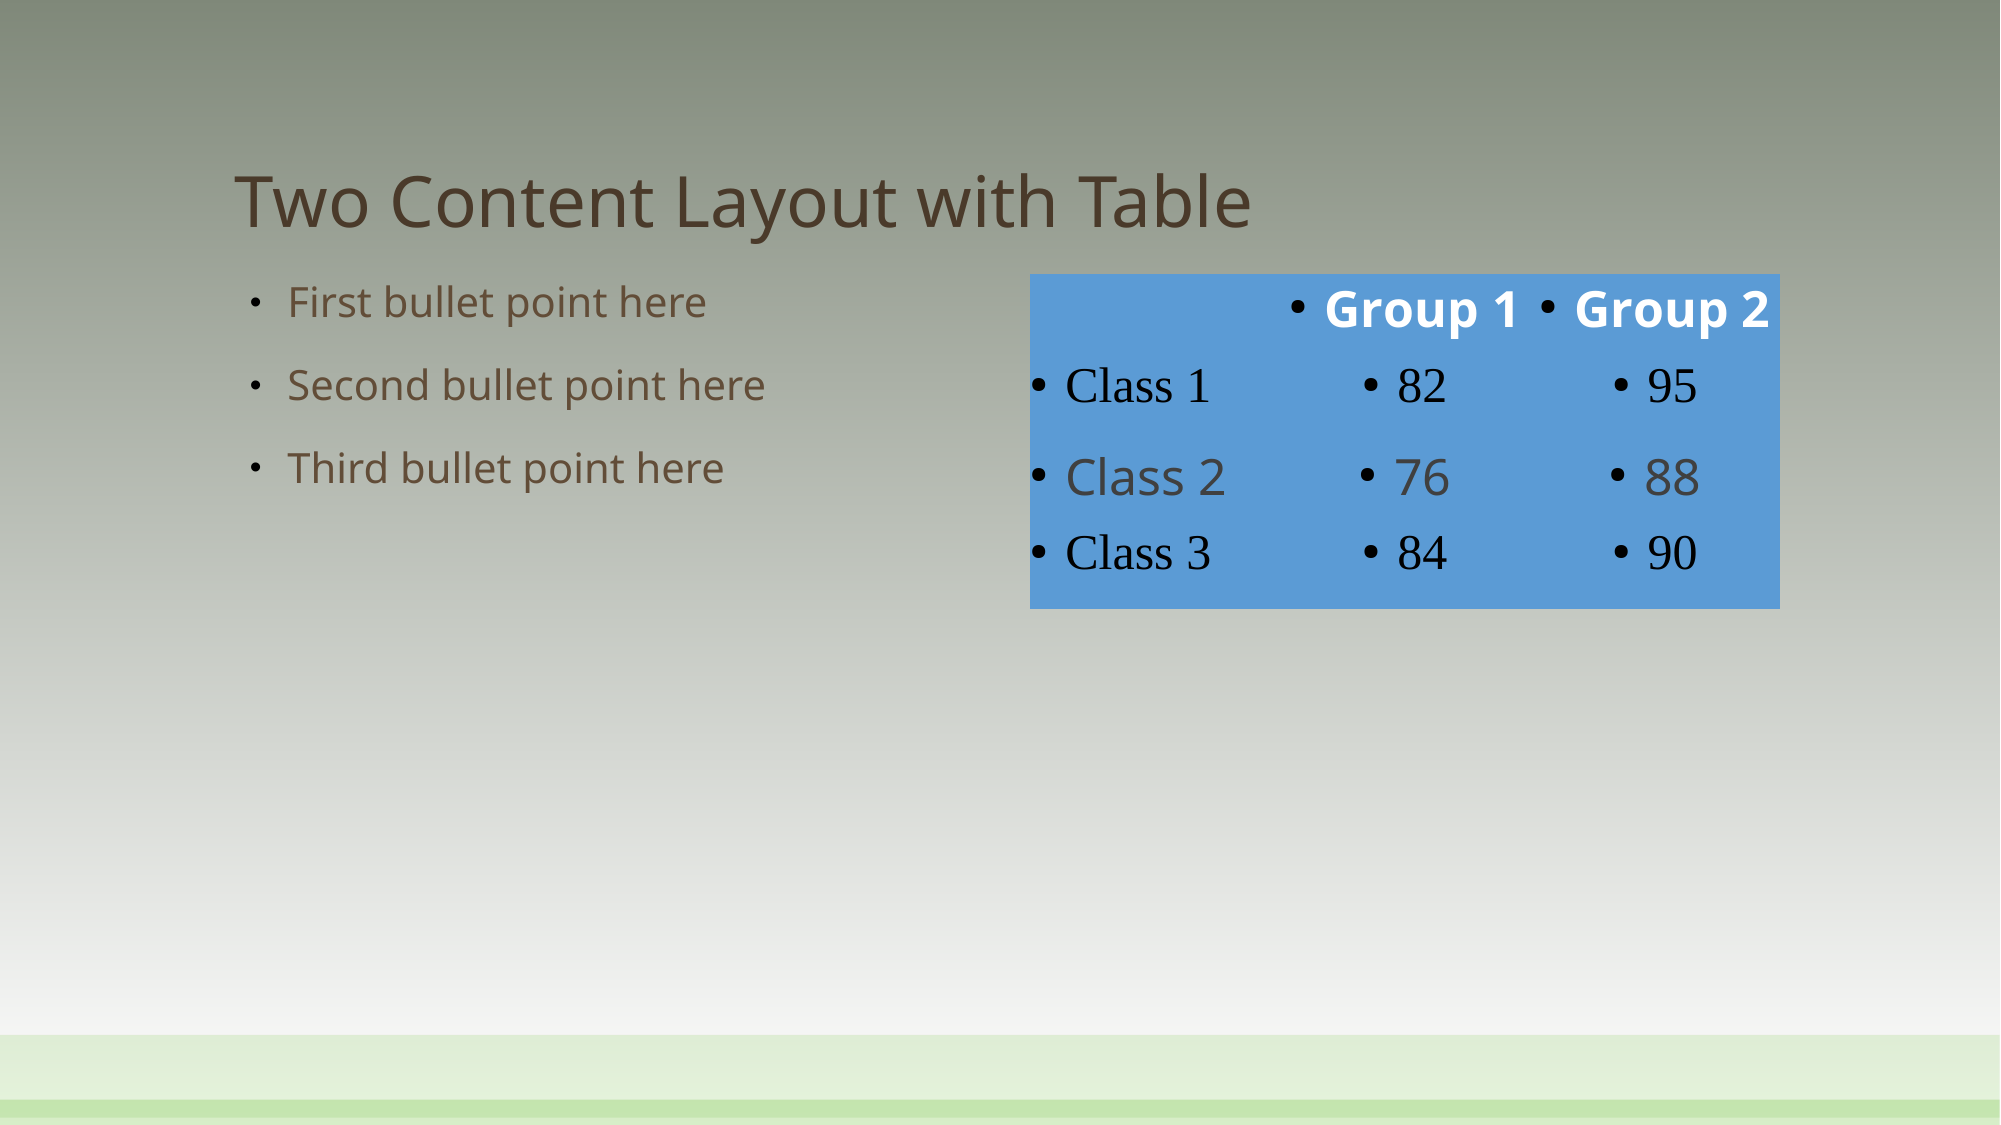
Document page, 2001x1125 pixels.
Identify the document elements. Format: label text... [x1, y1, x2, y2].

table_cell 84 [1280, 525, 1530, 609]
table_cell Class 3 [1030, 525, 1280, 609]
table_cell 95 [1530, 358, 1780, 442]
table_cell 88 [1530, 442, 1780, 525]
table_cell Class 1 [1030, 358, 1280, 442]
table_header Group 2 [1530, 274, 1780, 358]
table_cell 82 [1280, 358, 1530, 442]
title Two Content Layout with Table [219, 71, 1780, 251]
table_cell 90 [1530, 525, 1780, 609]
list First bullet point here Second bullet point here Third bullet point here [219, 274, 970, 987]
table_cell Class 2 [1030, 442, 1280, 525]
table_header [1030, 274, 1280, 358]
table_cell 76 [1280, 442, 1530, 525]
table_header Group 1 [1280, 274, 1530, 358]
